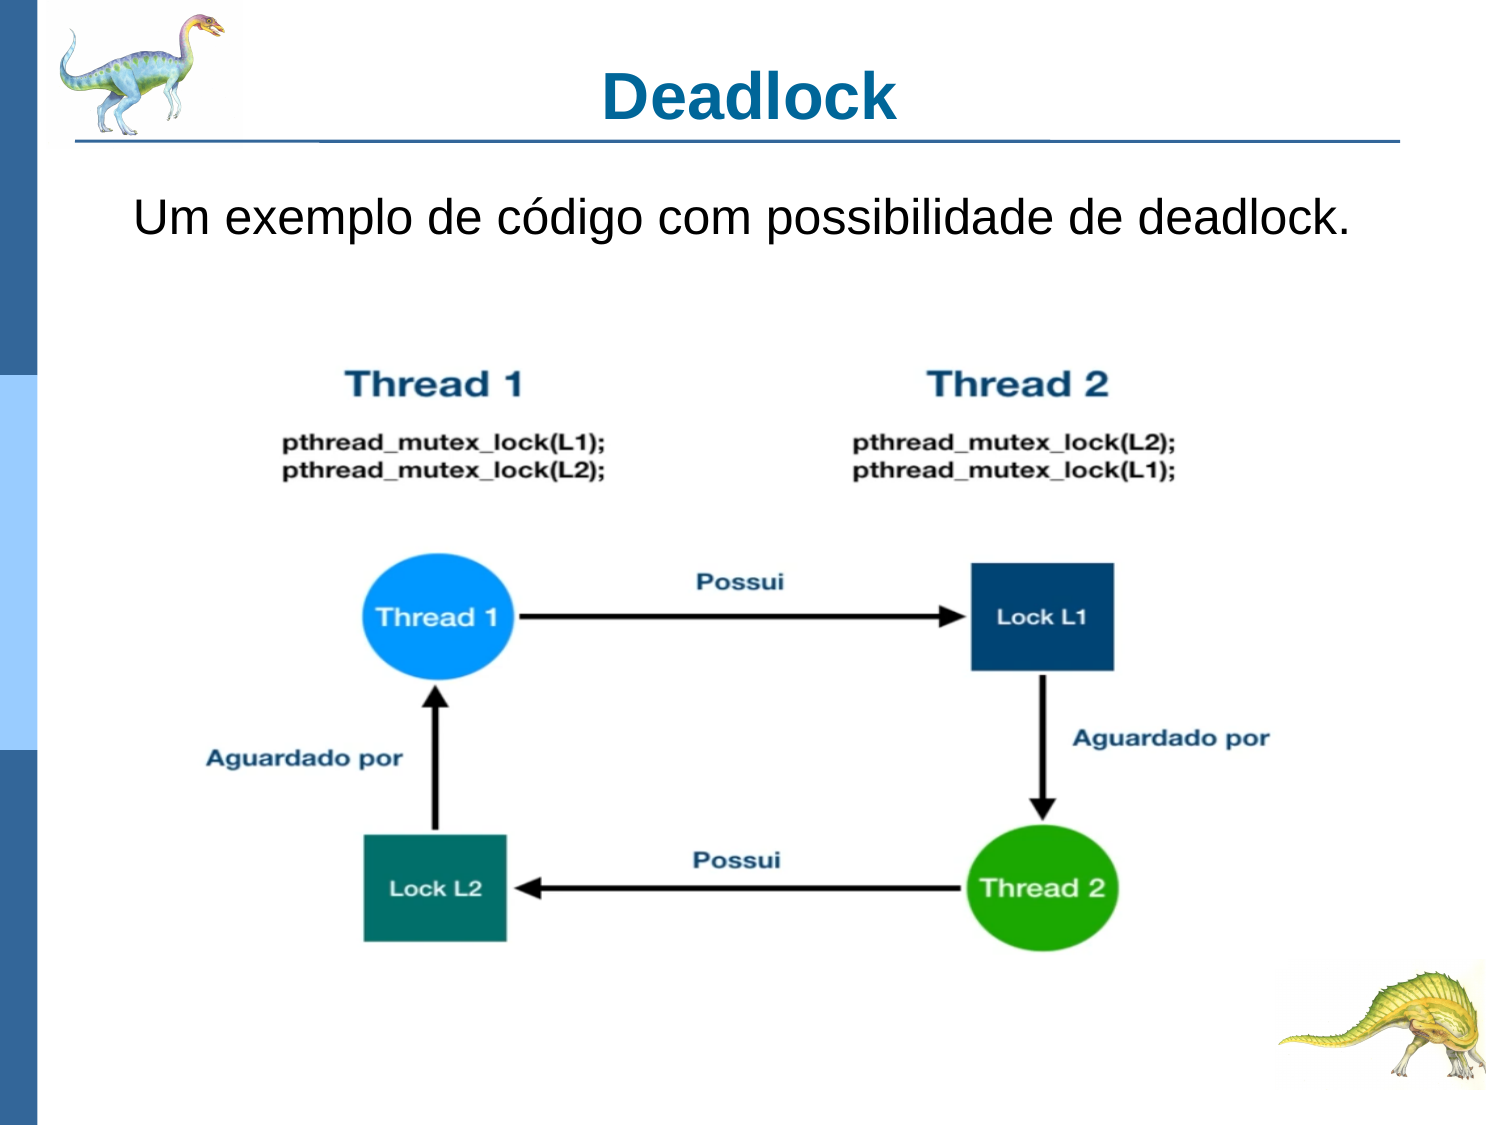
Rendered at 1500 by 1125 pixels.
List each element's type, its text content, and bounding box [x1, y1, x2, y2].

picture [193, 342, 1486, 1090]
text_box Deadlock [75, 45, 1426, 141]
picture [46, 0, 243, 149]
text_box Um exemplo de código com possibilidade de deadlock. [118, 177, 1430, 312]
